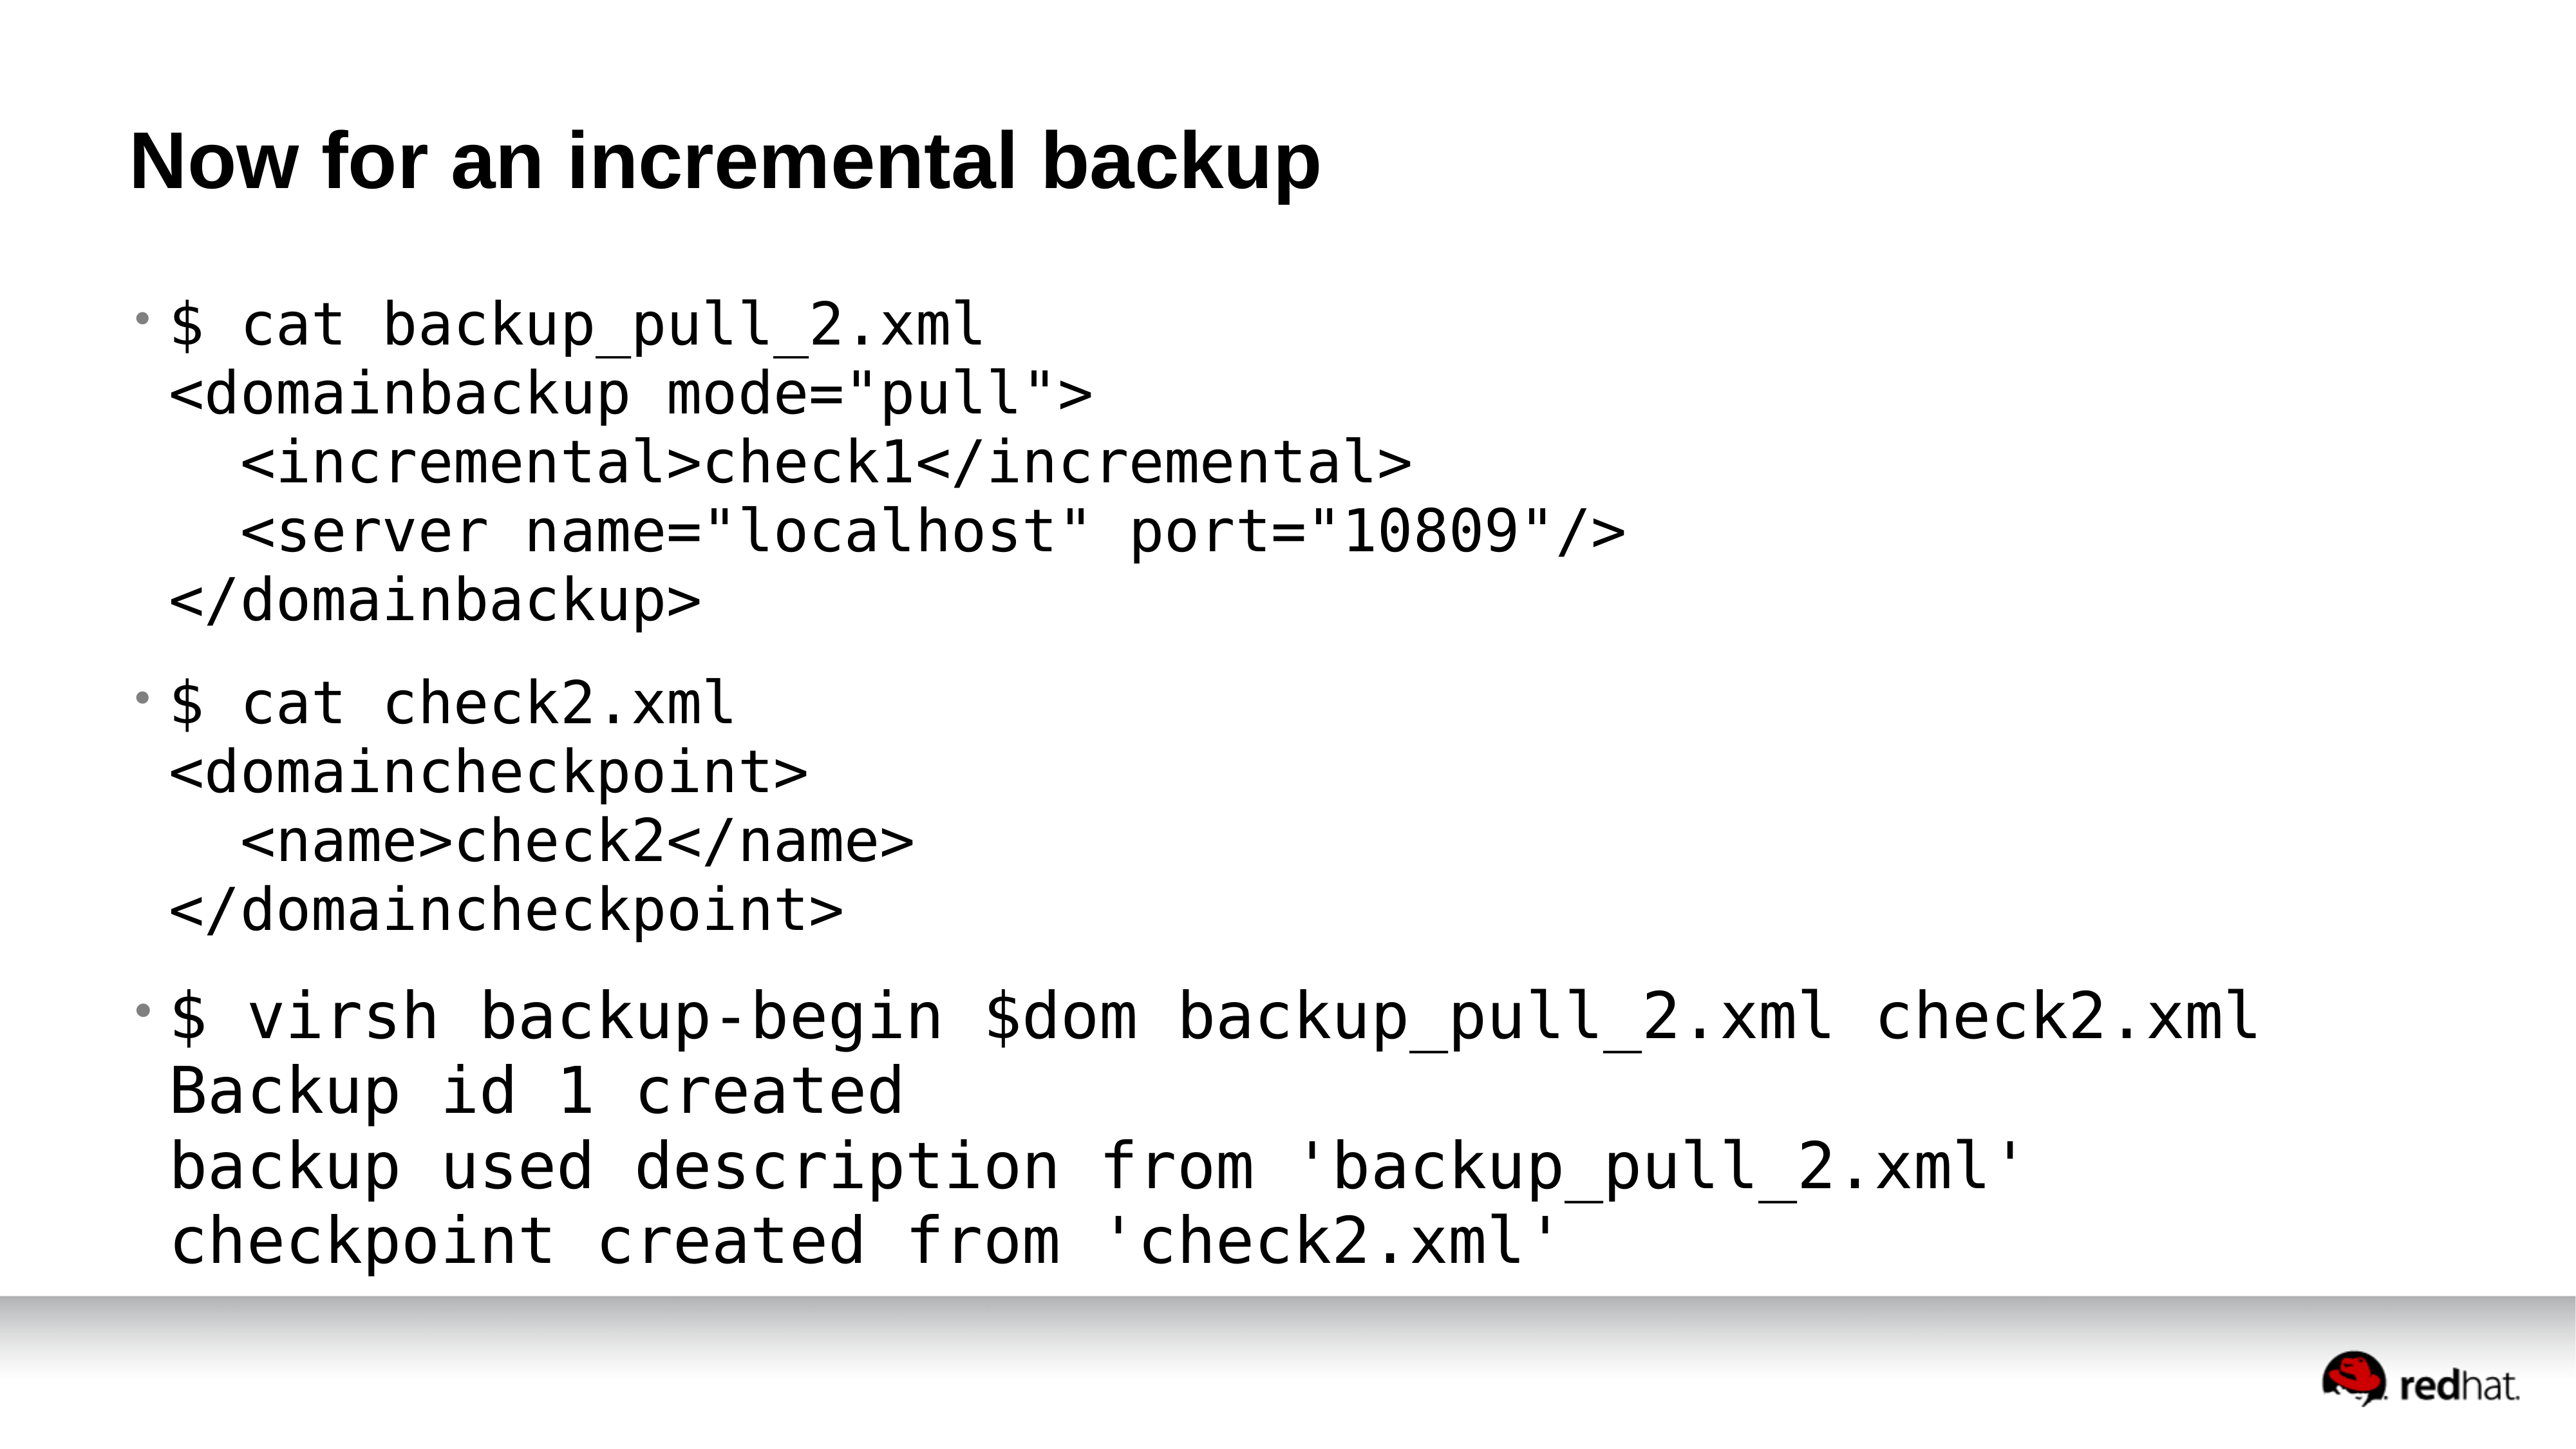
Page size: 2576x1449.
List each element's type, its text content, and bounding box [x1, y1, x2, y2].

picture [0, 0, 2576, 1446]
list $ cat backup_pull_2.xml <domainbackup mode="pull"> <incremental>check1</incremental> <server name="localhost" port="10809"/> </domainbackup> $ cat check2.xml <domaincheckpoint> <name>check2</name> </domaincheckpoint> $ virsh backup-begin $dom backup_pull_2.xml check2.xml Backup id 1 created backup used description from 'backup_pull_2.xml' checkpoint created from 'check2.xml' [123, 289, 2425, 1279]
title Now for an incremental backup [129, 100, 2261, 222]
